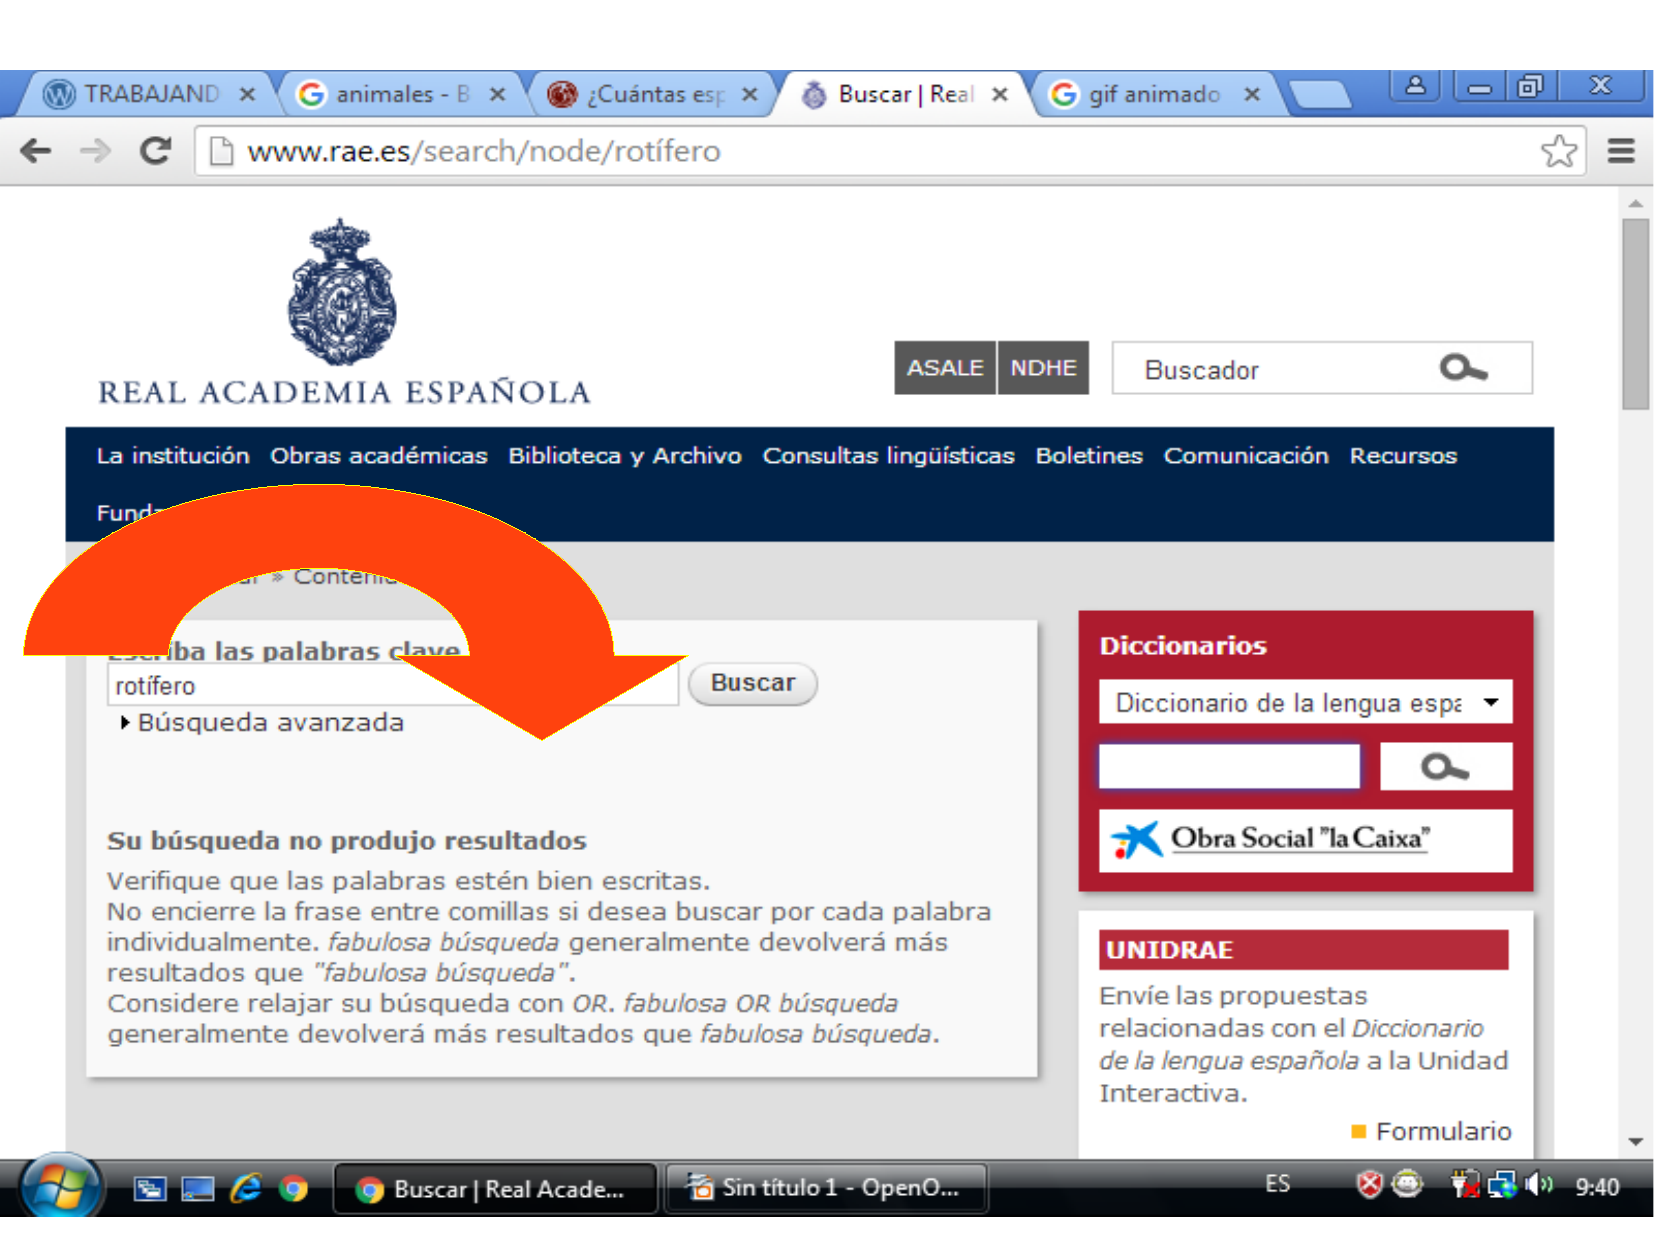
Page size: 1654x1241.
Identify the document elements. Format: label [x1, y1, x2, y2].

picture [0, 70, 1654, 1217]
picture [56, 1213, 67, 1217]
text_box [23, 484, 689, 741]
